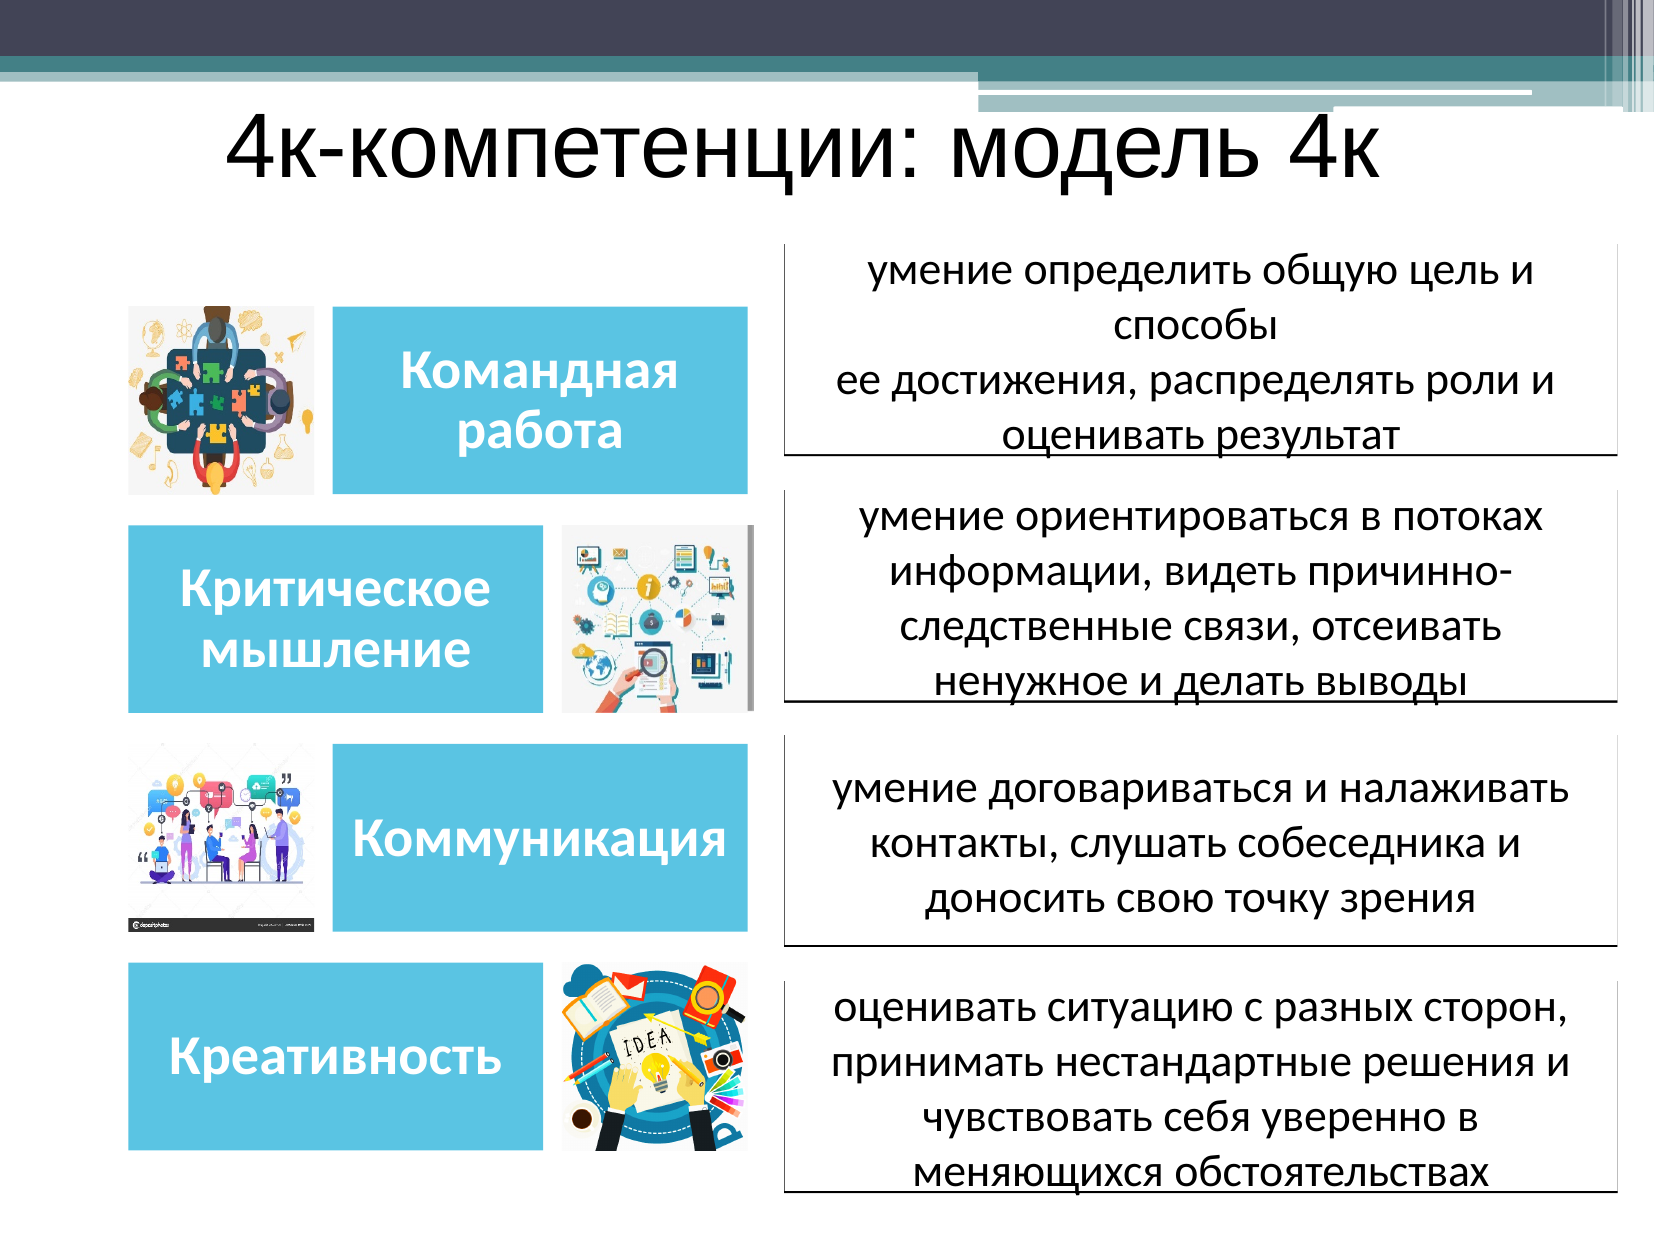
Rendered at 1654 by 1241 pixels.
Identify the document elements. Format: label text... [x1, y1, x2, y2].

text_box Креативность [128, 962, 544, 1151]
text_box [128, 306, 315, 495]
text_box [561, 962, 748, 1151]
text_box умение ориентироваться в потоках информации, видеть причинно-следственные связи, отсеивать ненужное и делать выводы [784, 488, 1618, 701]
text_box умение определить общую цель и способы ее достижения, распределять роли и оценивать результат [784, 242, 1618, 455]
text_box Командная работа [332, 306, 748, 495]
text_box [128, 743, 315, 932]
title 4к-компетенции: модель 4к [58, 49, 1548, 243]
text_box умение договариваться и налаживать контакты, слушать собеседника и доносить свою точку зрения [784, 733, 1618, 945]
text_box Критическое мышление [128, 525, 544, 713]
text_box Коммуникация [332, 743, 748, 932]
text_box [561, 525, 748, 713]
text_box оценивать ситуацию с разных сторон, принимать нестандартные решения и чувствовать себя уверенно в меняющихся обстоятельствах [784, 979, 1618, 1191]
